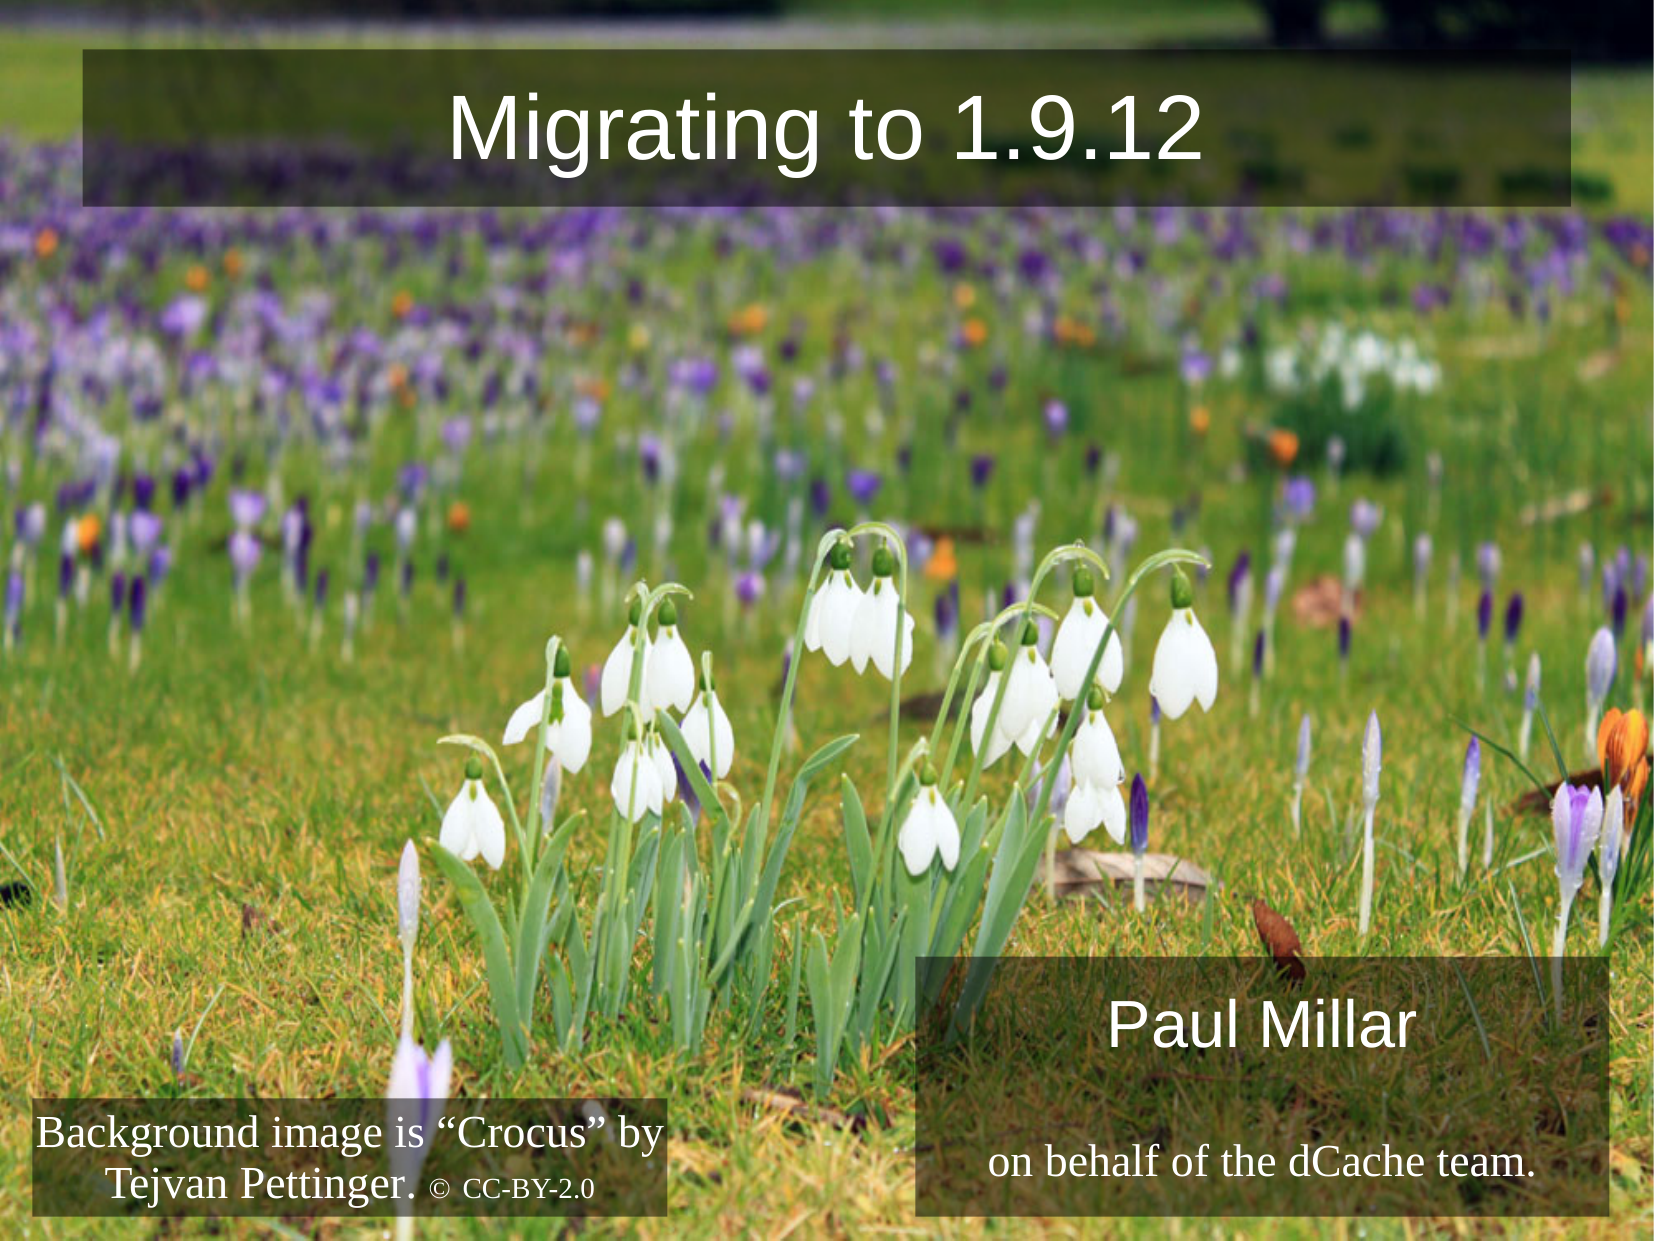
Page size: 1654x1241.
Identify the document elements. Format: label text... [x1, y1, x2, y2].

title Migrating to 1.9.12 [82, 49, 1571, 207]
text_box Background image is “Crocus” by Tejvan Pettinger. © CC-BY-2.0 [32, 1098, 668, 1217]
subtitle Paul Millar on behalf of the dCache team. [915, 956, 1610, 1217]
picture [0, 0, 1654, 1241]
